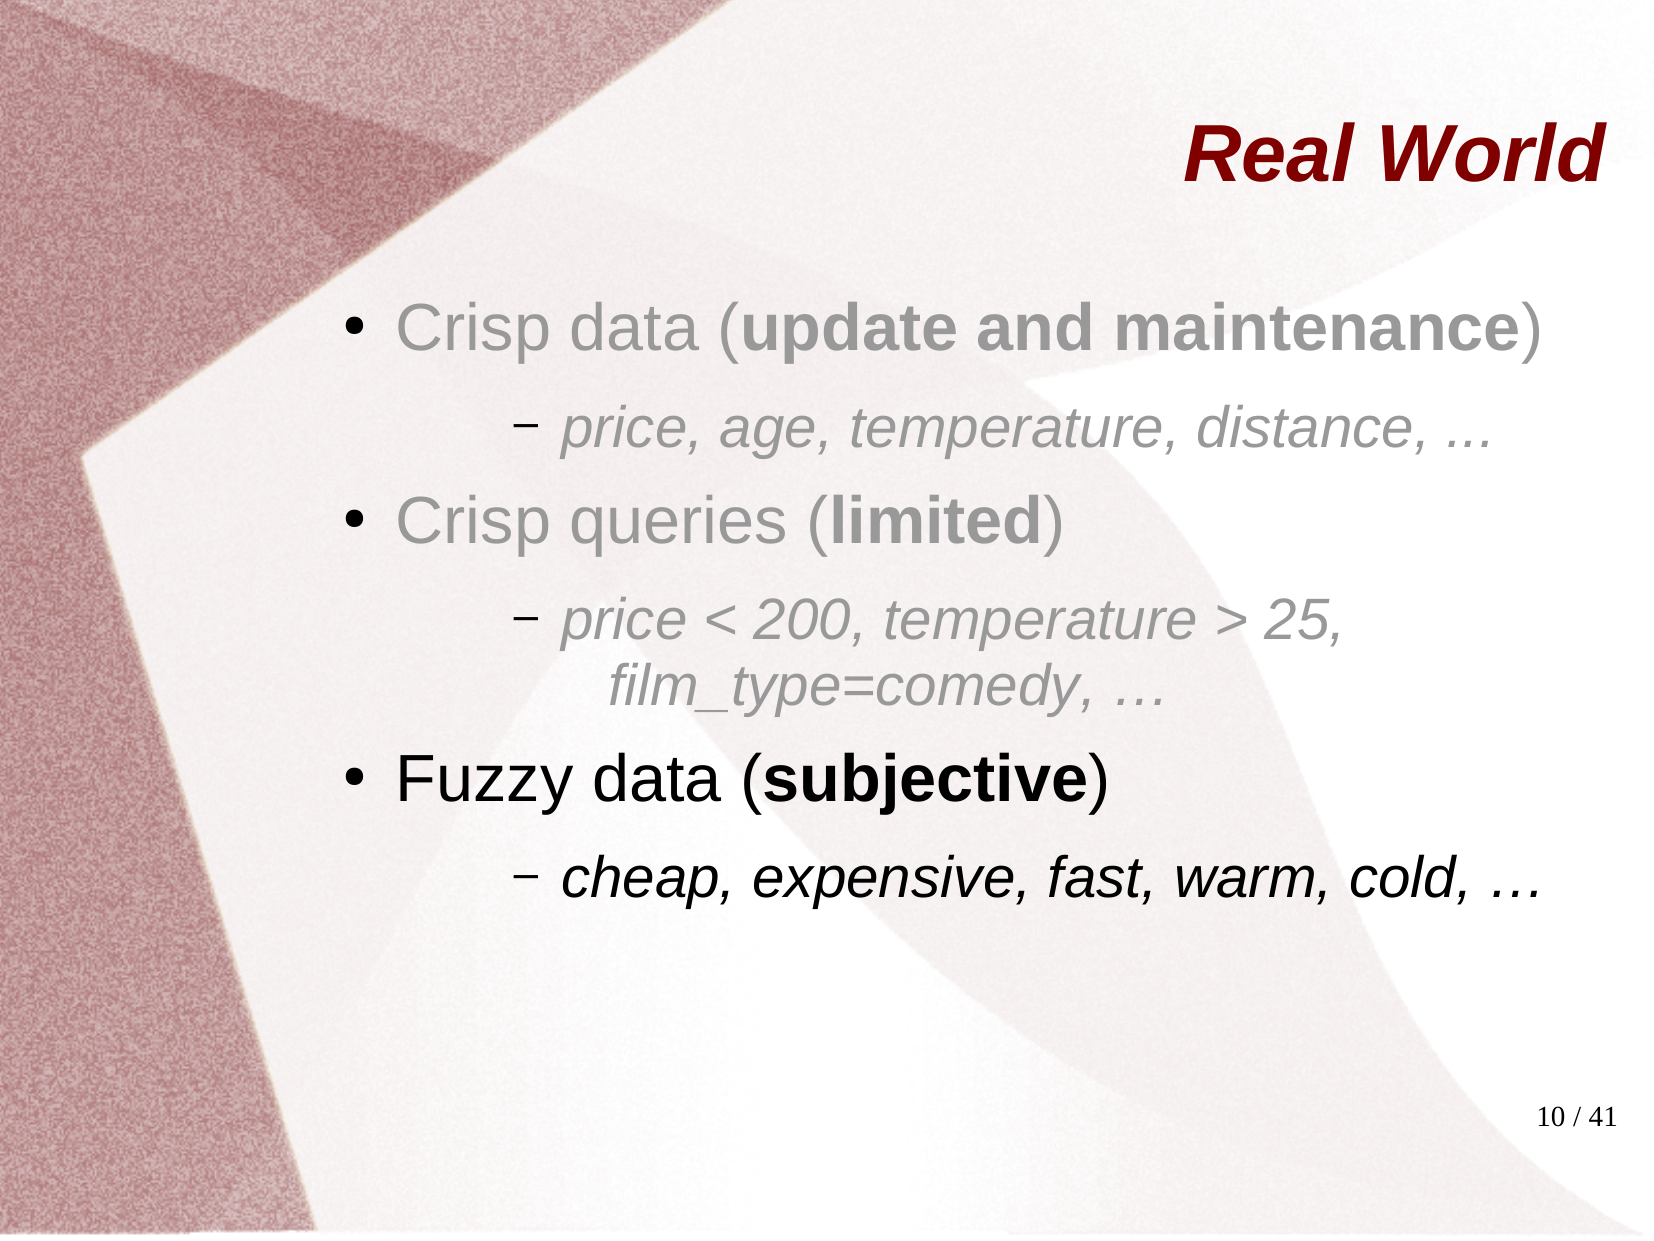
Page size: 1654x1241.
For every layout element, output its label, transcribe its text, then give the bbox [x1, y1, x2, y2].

picture [0, 0, 1654, 1241]
list Crisp data (update and maintenance) price, age, temperature, distance, ... Crisp queries (limited) price < 200, temperature > 25, film_type=comedy, … Fuzzy data (subjective) cheap, expensive, fast, warm, cold, … [324, 290, 1601, 1130]
title Real World [596, 49, 1607, 257]
